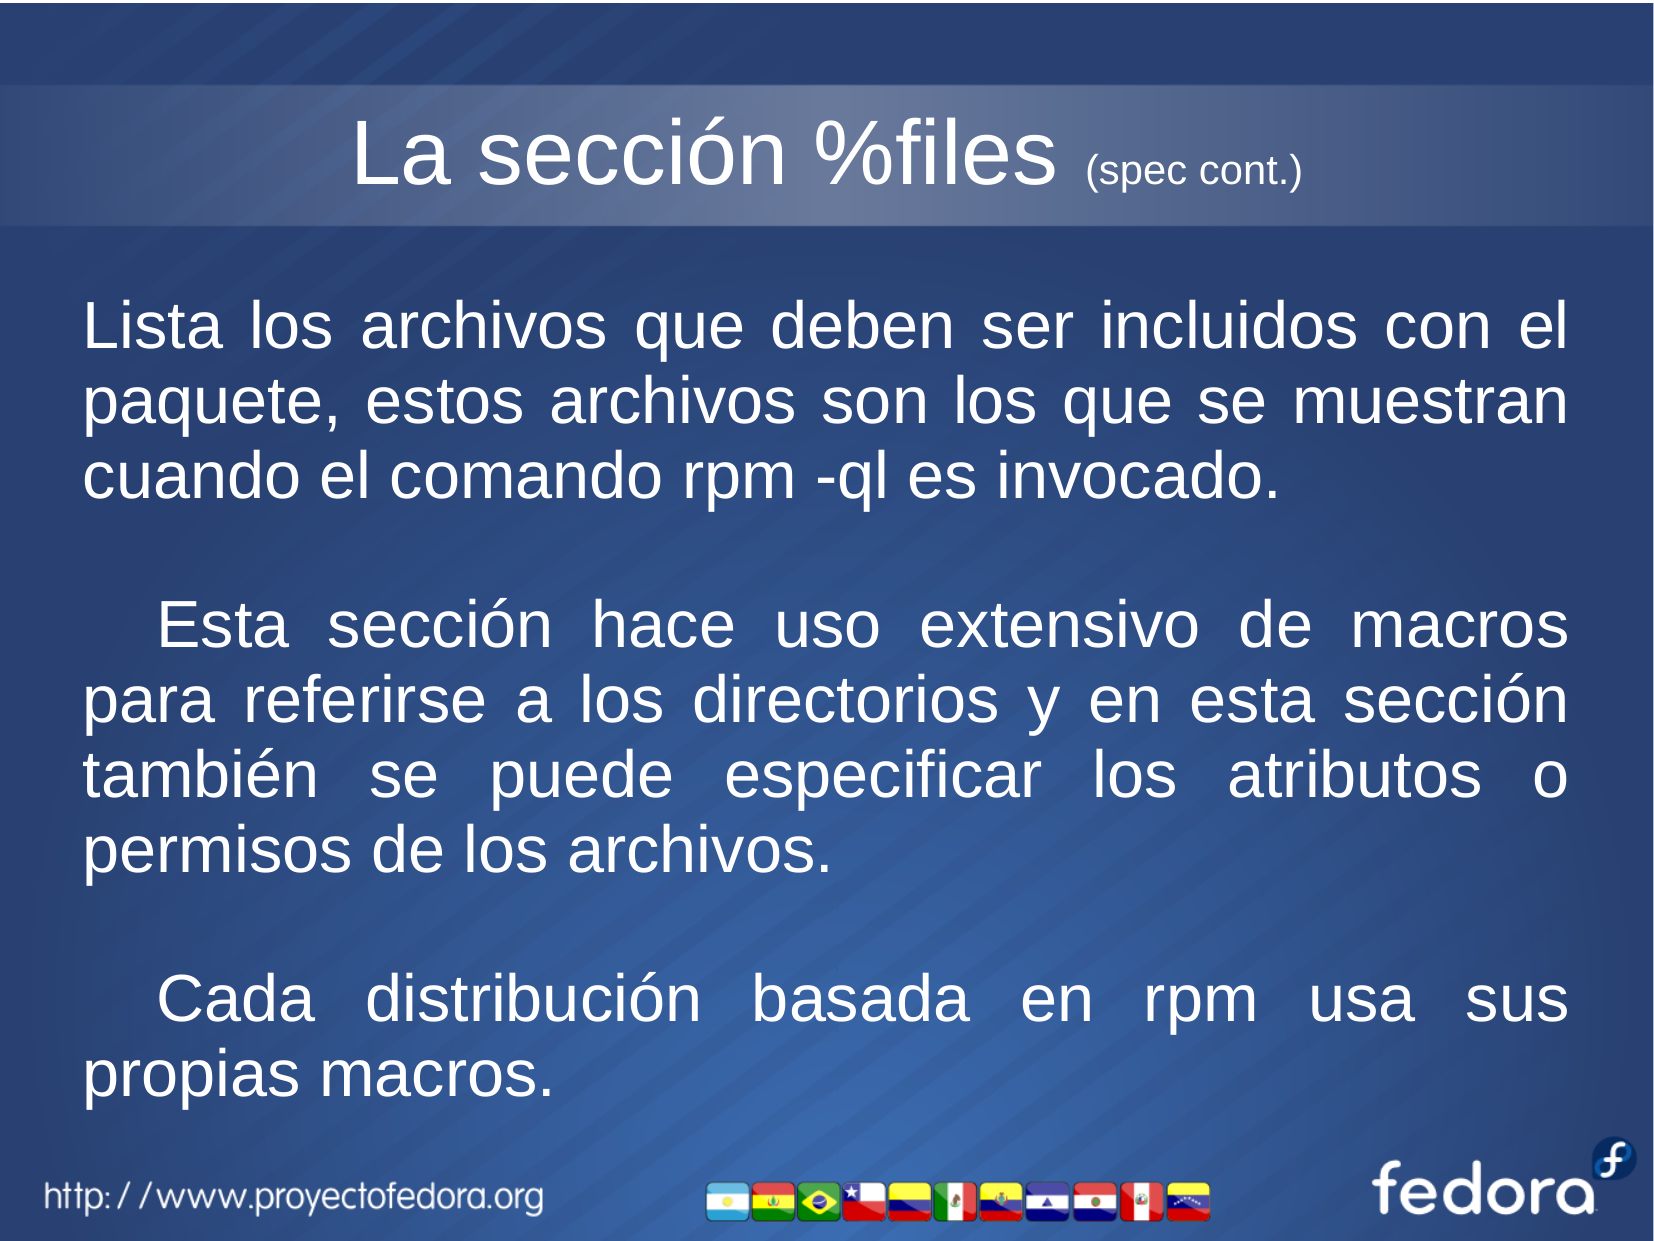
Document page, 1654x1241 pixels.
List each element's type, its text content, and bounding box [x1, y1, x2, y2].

title La sección %files (spec cont.) [82, 49, 1571, 257]
subtitle Lista los archivos que deben ser incluidos con el paquete, estos archivos son los que se muestran cuando el comando rpm -ql es invocado. Esta sección hace uso extensivo de macros para referirse a los directorios y en esta sección también se puede especificar los atributos o permisos de los archivos. Cada distribución basada en rpm usa sus propias macros. [82, 288, 1571, 1111]
picture [0, 3, 1654, 1241]
